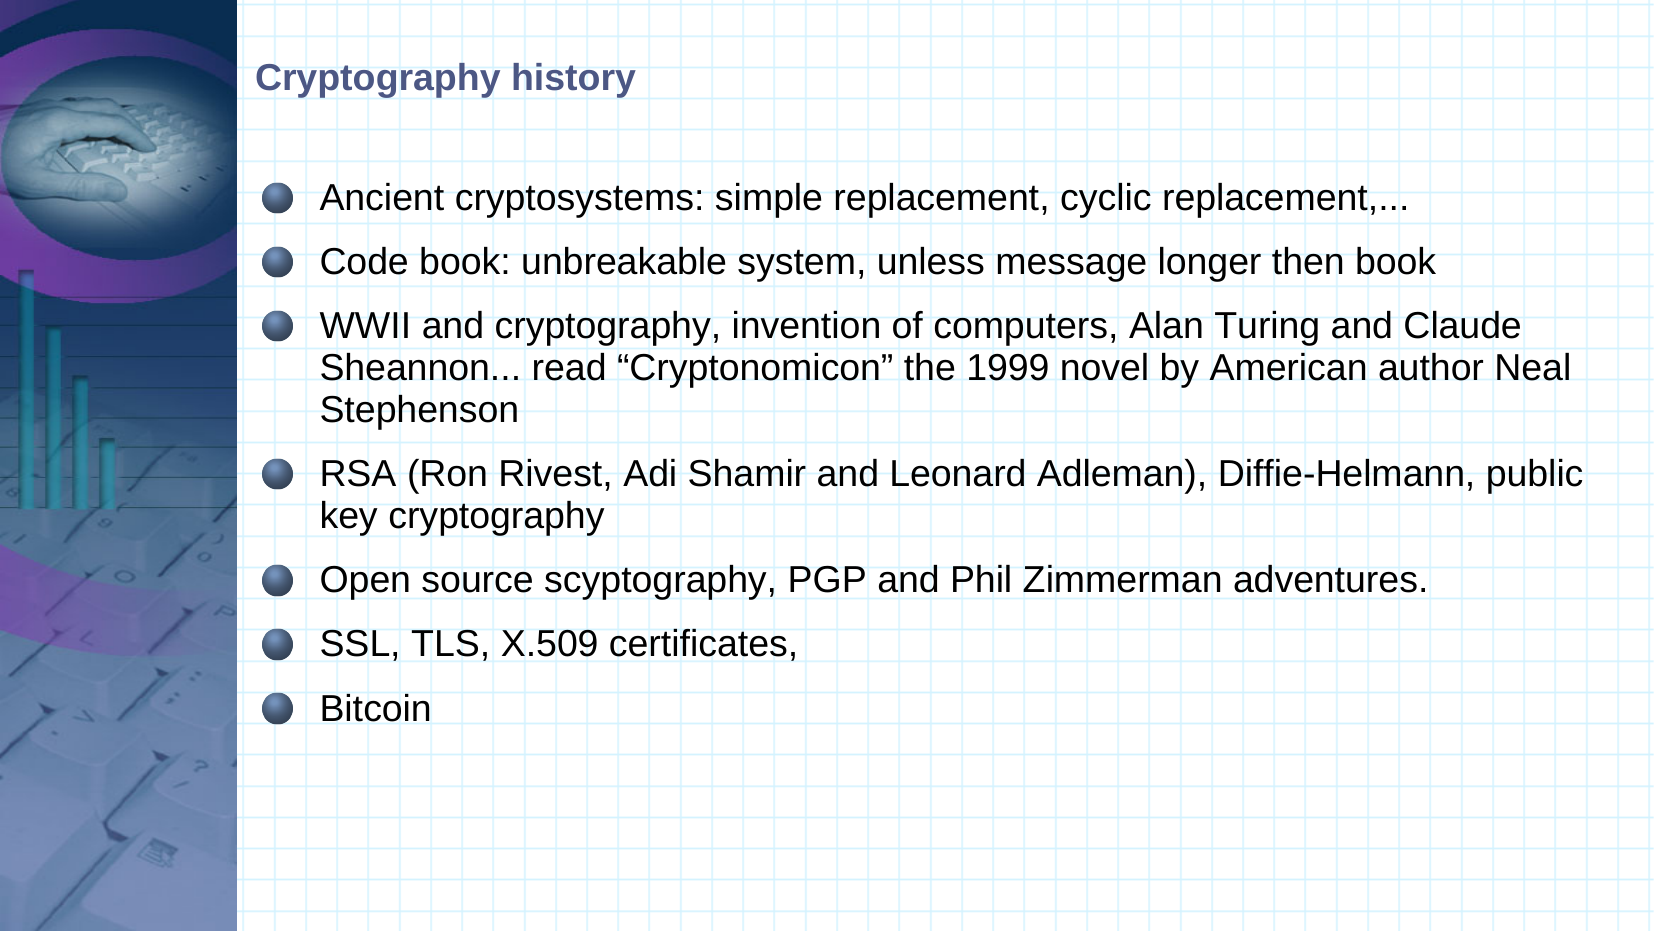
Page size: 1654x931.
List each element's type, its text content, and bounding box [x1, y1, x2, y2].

title Cryptography history [254, 0, 1640, 156]
list Ancient cryptosystems: simple replacement, cyclic replacement,... Code book: unbreakable system, unless message longer then book WWII and cryptography, invention of computers, Alan Turing and Claude Sheannon... read “Cryptonomicon” the 1999 novel by American author Neal Stephenson RSA (Ron Rivest, Adi Shamir and Leonard Adleman), Diffie-Helmann, public key cryptography Open source scyptography, PGP and Phil Zimmerman adventures. SSL, TLS, X.509 certificates, Bitcoin [249, 176, 1634, 768]
picture [0, 0, 1654, 931]
